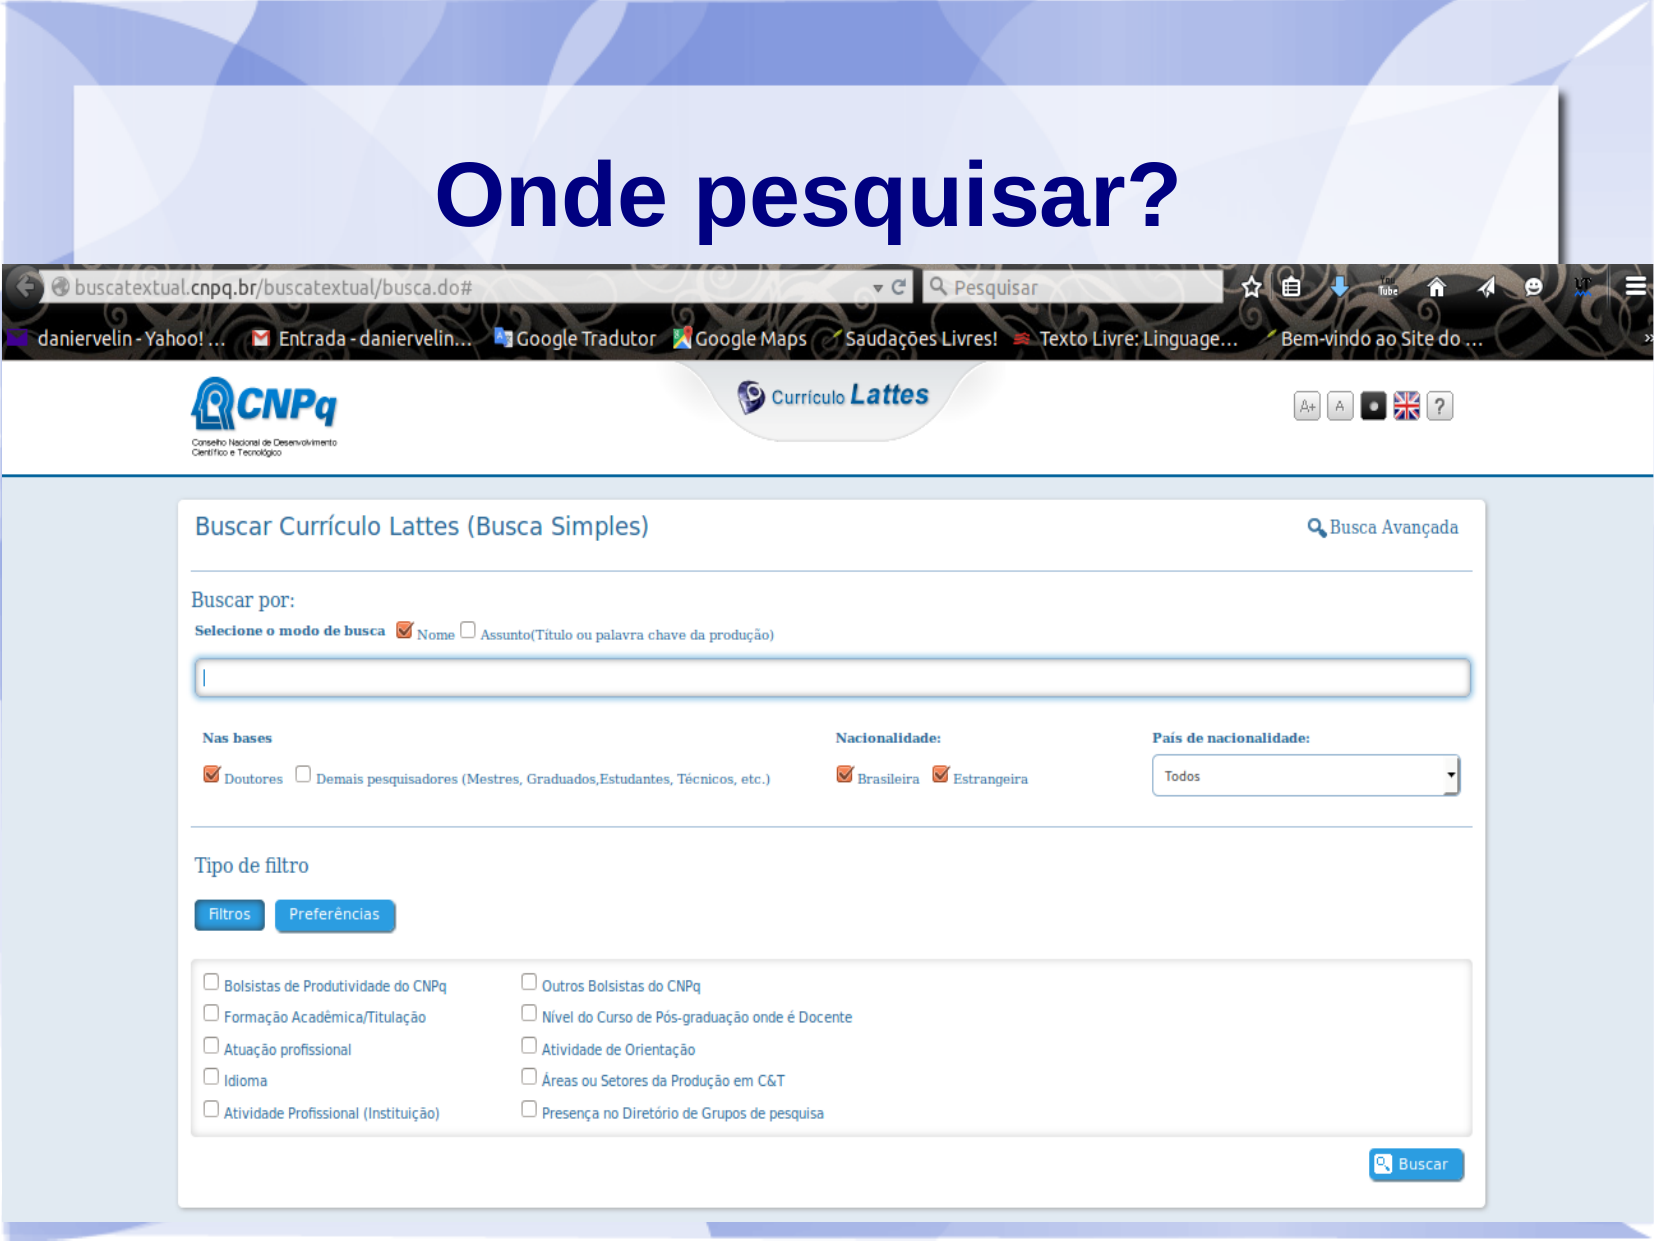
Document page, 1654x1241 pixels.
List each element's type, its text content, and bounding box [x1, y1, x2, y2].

picture [0, 0, 1654, 1241]
title Onde pesquisar? [82, 90, 1536, 264]
